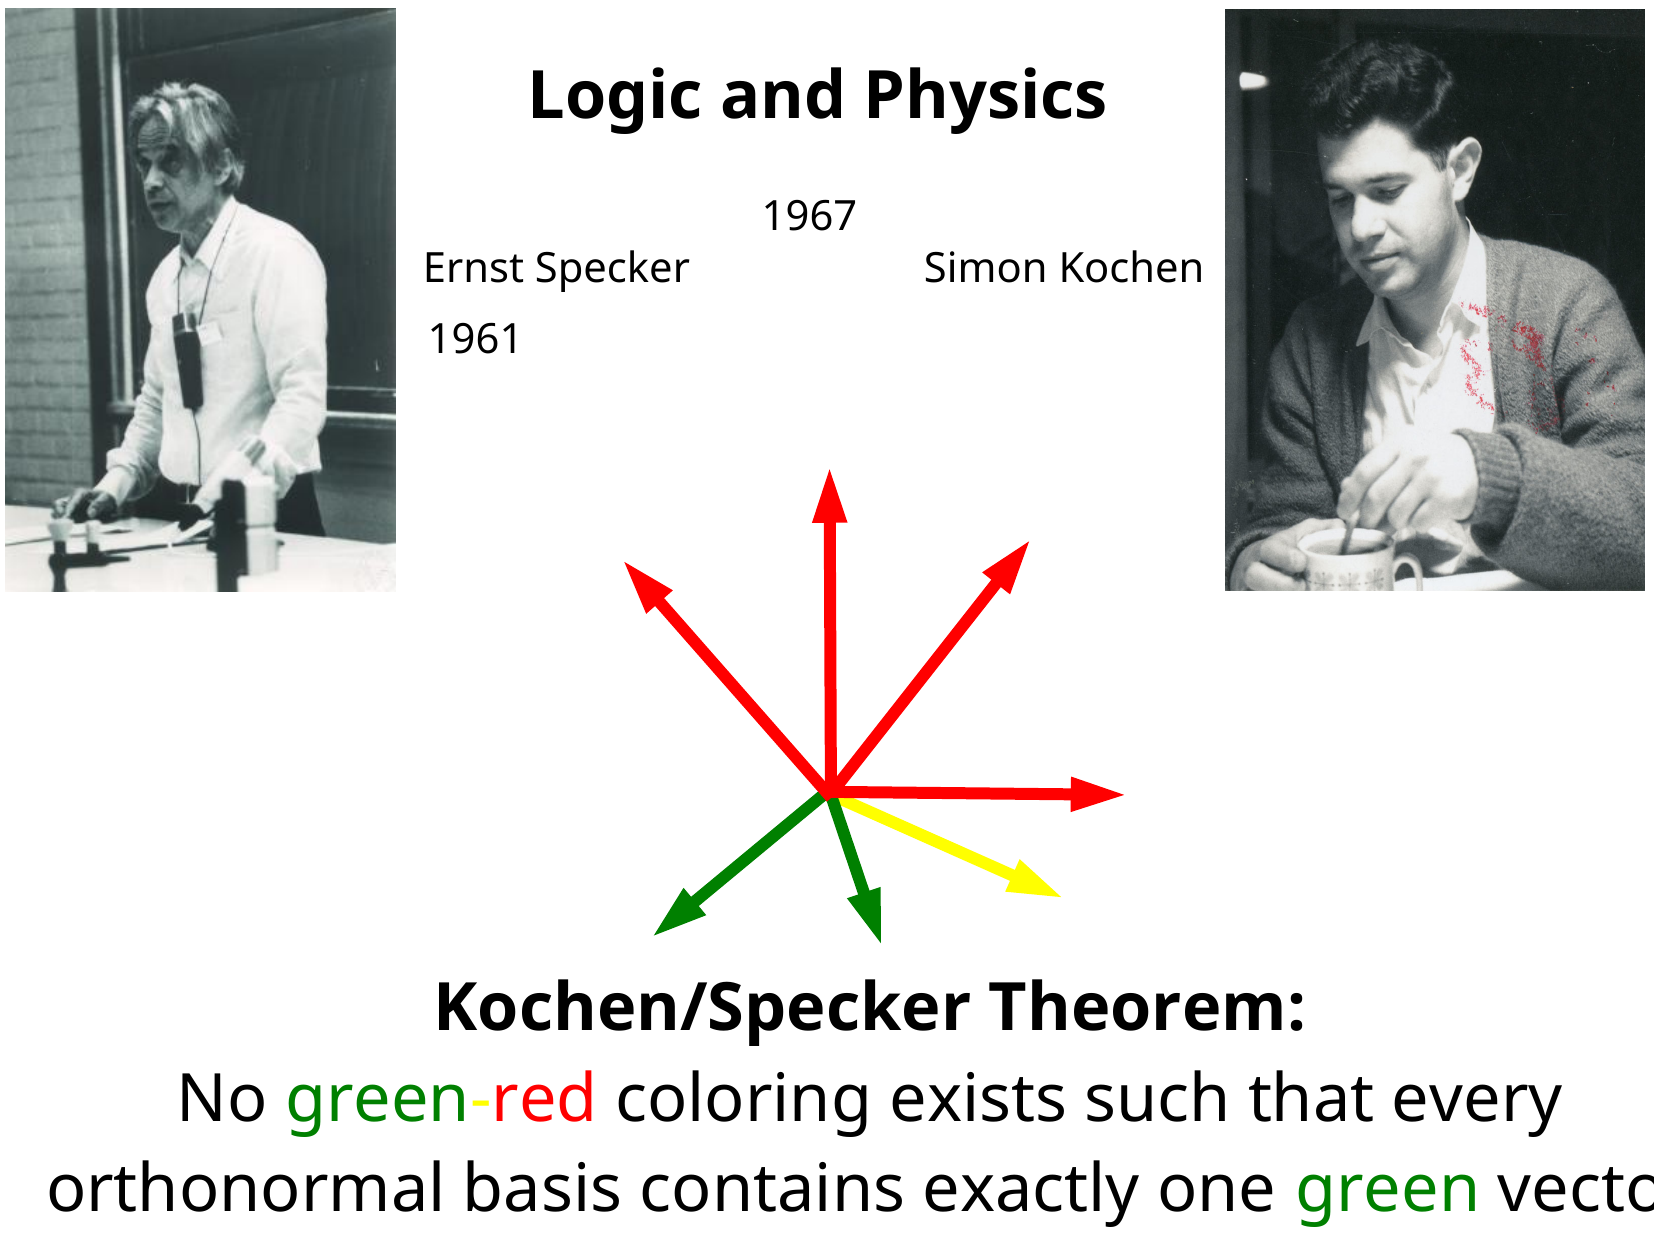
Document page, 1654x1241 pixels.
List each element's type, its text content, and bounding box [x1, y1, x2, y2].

text_box Ernst Specker [408, 230, 1019, 340]
picture [1225, 9, 1645, 40]
text_box Kochen/Specker Theorem: No green-red coloring exists such that every orthonormal basis contains exactly one green vector. [31, 951, 365, 1216]
picture [5, 8, 396, 592]
text_box 1967 [746, 177, 1089, 230]
text_box [365, 656, 1654, 1216]
text_box Logic and Physics [512, 40, 1654, 140]
text_box [837, 656, 930, 774]
text_box 1961 [412, 340, 755, 370]
text_box Simon Kochen [1019, 230, 1225, 340]
text_box [716, 656, 824, 779]
picture [1225, 140, 1645, 591]
